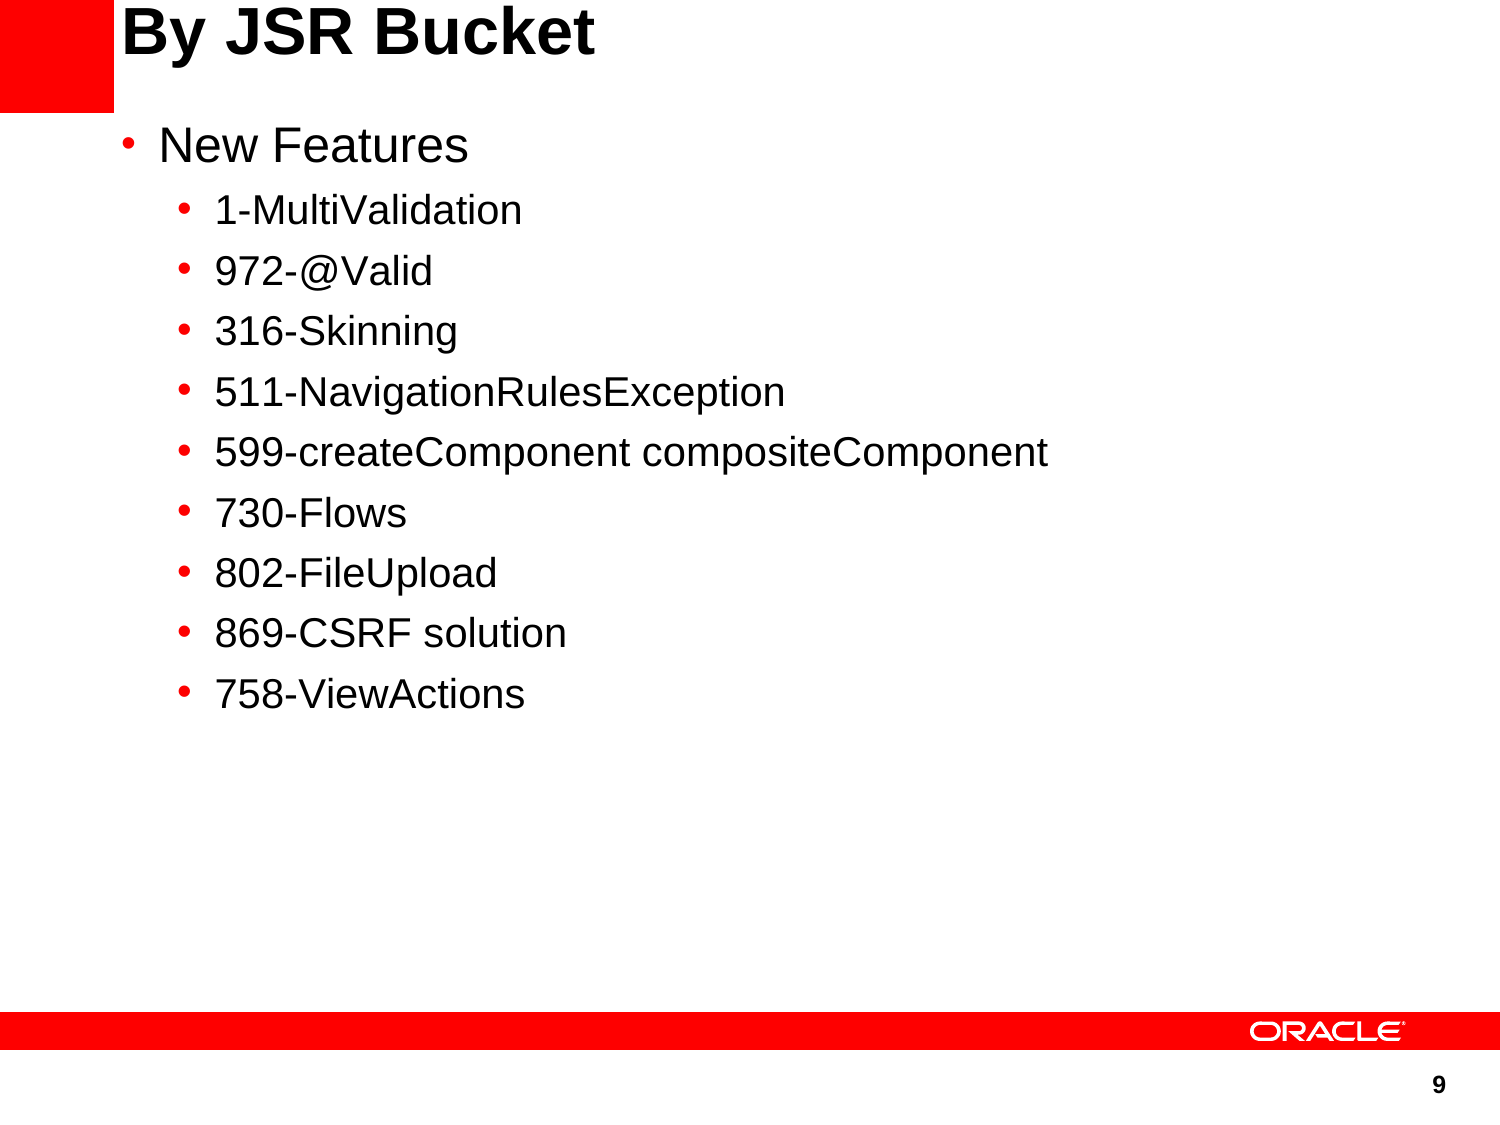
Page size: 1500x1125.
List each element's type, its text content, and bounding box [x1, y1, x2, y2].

title By JSR Bucket [121, 0, 1366, 128]
picture [0, 1012, 1500, 1050]
list New Features 1-MultiValidation 972-@Valid 316-Skinning 511-NavigationRulesException 599-createComponent compositeComponent 730-Flows 802-FileUpload 869-CSRF solution 758-ViewActions [121, 112, 1358, 811]
picture [0, 0, 114, 113]
